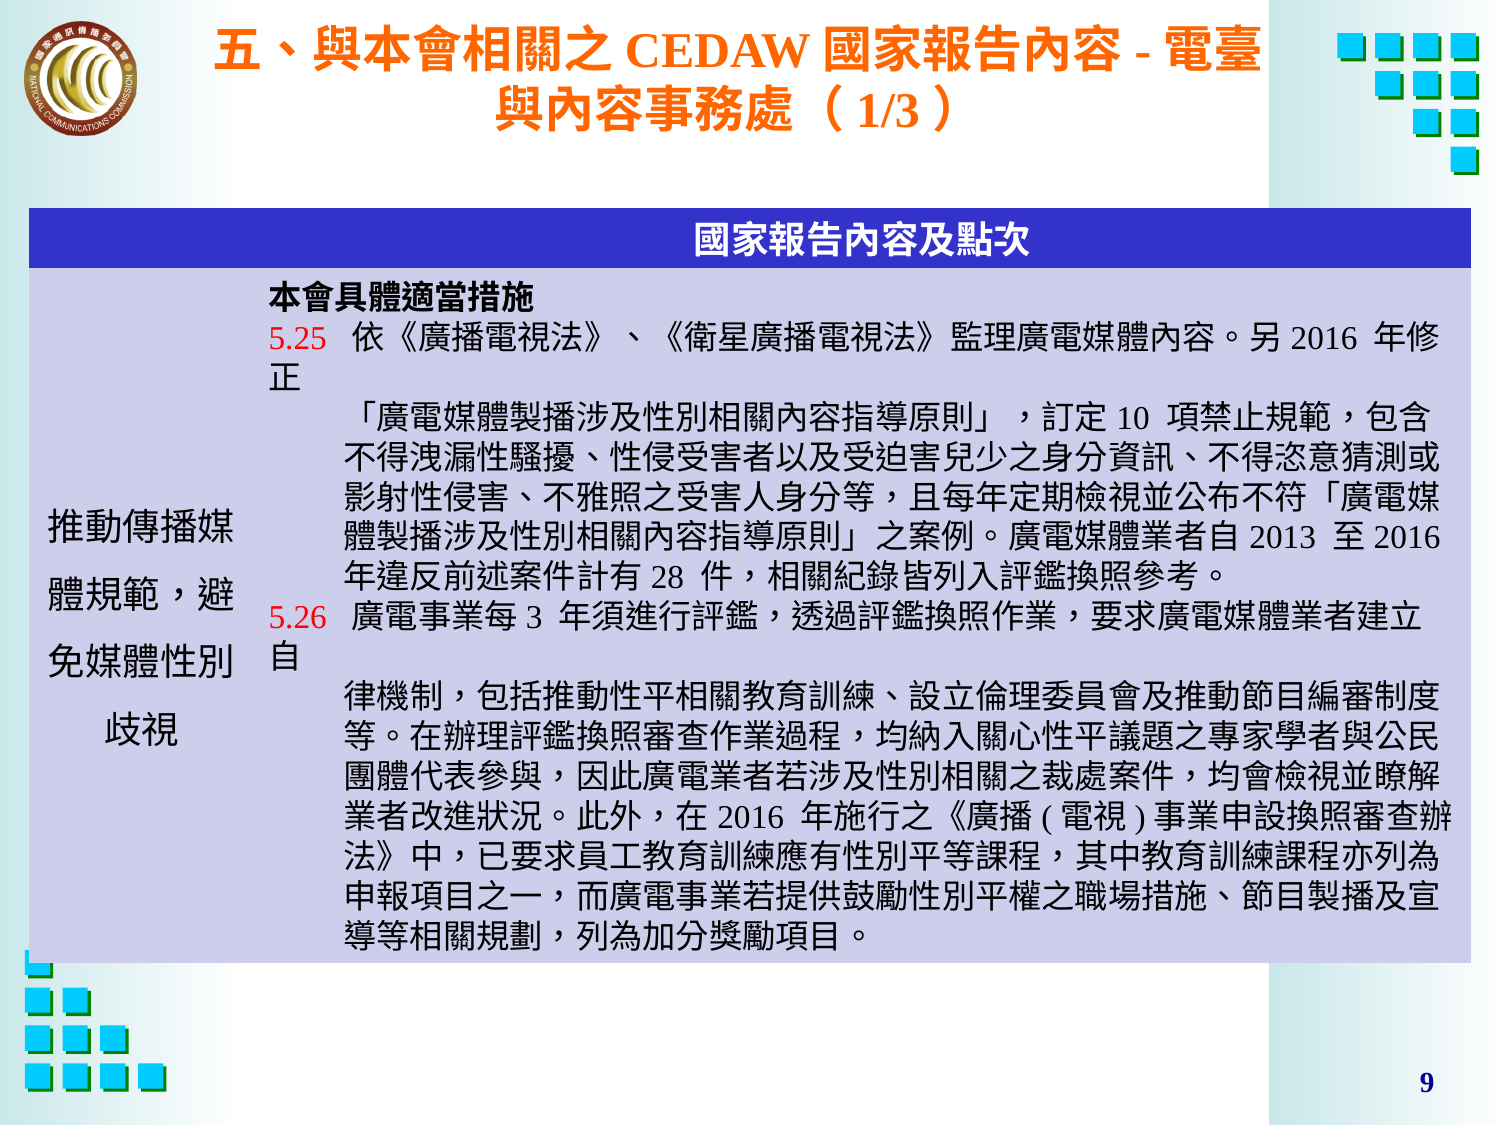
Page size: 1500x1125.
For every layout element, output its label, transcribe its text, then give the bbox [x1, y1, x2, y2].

picture [24, 21, 137, 136]
table_cell 本會具體適當措施 5.25 依《廣播電視法》、《衛星廣播電視法》監理廣電媒體內容。另2016 年修正 「廣電媒體製播涉及性別相關內容指導原則」，訂定10 項禁止規範，包含不得洩漏性騷擾、性侵受害者以及受迫害兒少之身分資訊、不得恣意猜測或影射性侵害、不雅照之受害人身分等，且每年定期檢視並公布不符「廣電媒體製播涉及性別相關內容指導原則」之案例。廣電媒體業者自2013 至2016 年違反前述案件計有28 件，相關紀錄皆列入評鑑換照參考。 5.26 廣電事業每3 年須進行評鑑，透過評鑑換照作業，要求廣電媒體業者建立自 律機制，包括推動性平相關教育訓練、設立倫理委員會及推動節目編審制度等。在辦理評鑑換照審查作業過程，均納入關心性平議題之專家學者與公民團體代表參與，因此廣電業者若涉及性別相關之裁處案件，均會檢視並瞭解業者改進狀況。此外，在2016 年施行之《廣播(電視)事業申設換照審查辦法》中，已要求員工教育訓練應有性別平等課程，其中教育訓練課程亦列為申報項目之一，而廣電事業若提供鼓勵性別平權之職場措施、節目製播及宣導等相關規劃，列為加分獎勵項目。 [254, 268, 1471, 963]
table_cell 推動傳播媒體規範，避免媒體性別歧視 [29, 268, 254, 963]
title 五、與本會相關之CEDAW國家報告內容-電臺與內容事務處（1/3） [194, 15, 1282, 141]
table_header [29, 208, 254, 268]
table_header 國家報告內容及點次 [254, 208, 1471, 268]
